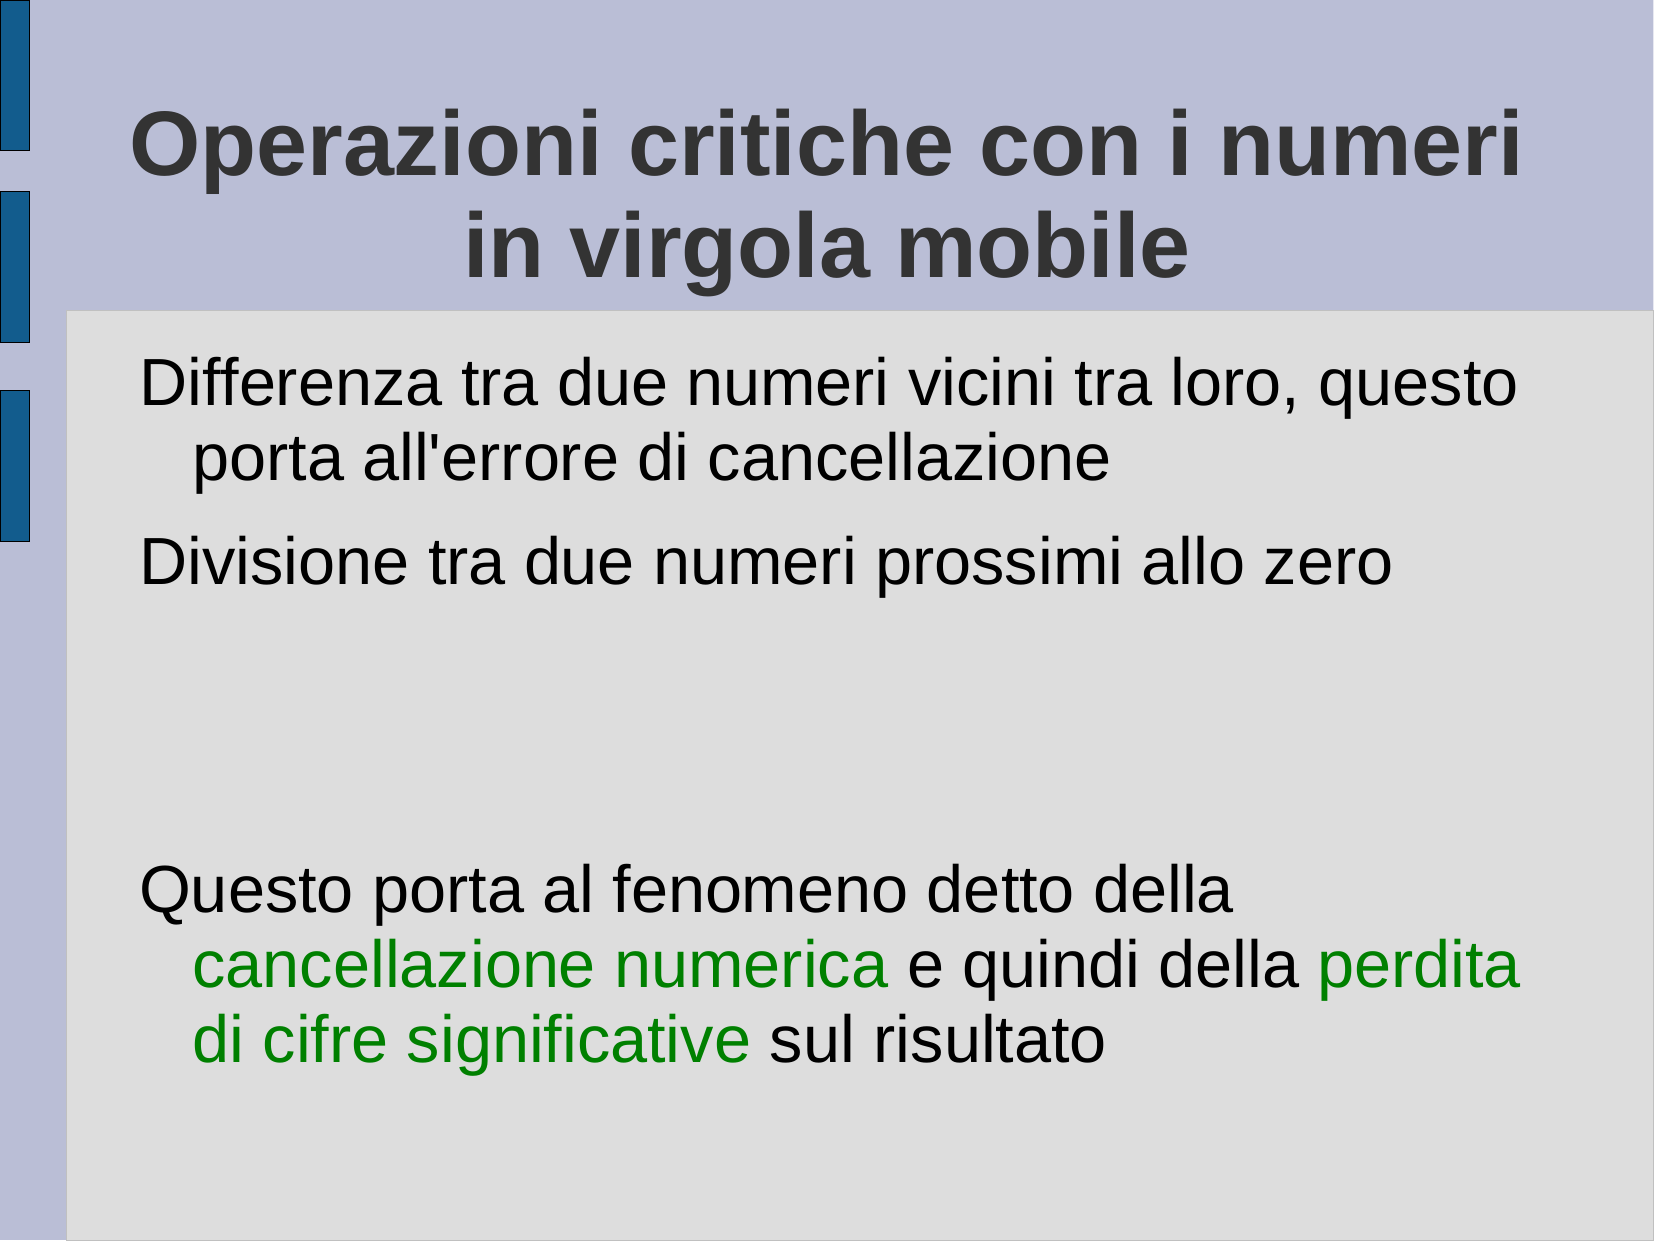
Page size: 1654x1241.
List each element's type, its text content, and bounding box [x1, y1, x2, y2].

list Differenza tra due numeri vicini tra loro, questo porta all'errore di cancellazione Divisione tra due numeri prossimi allo zero Questo porta al fenomeno detto della cancellazione numerica e quindi della perdita di cifre significative sul risultato [121, 344, 1534, 1127]
title Operazioni critiche con i numeri in virgola mobile [121, 91, 1534, 299]
